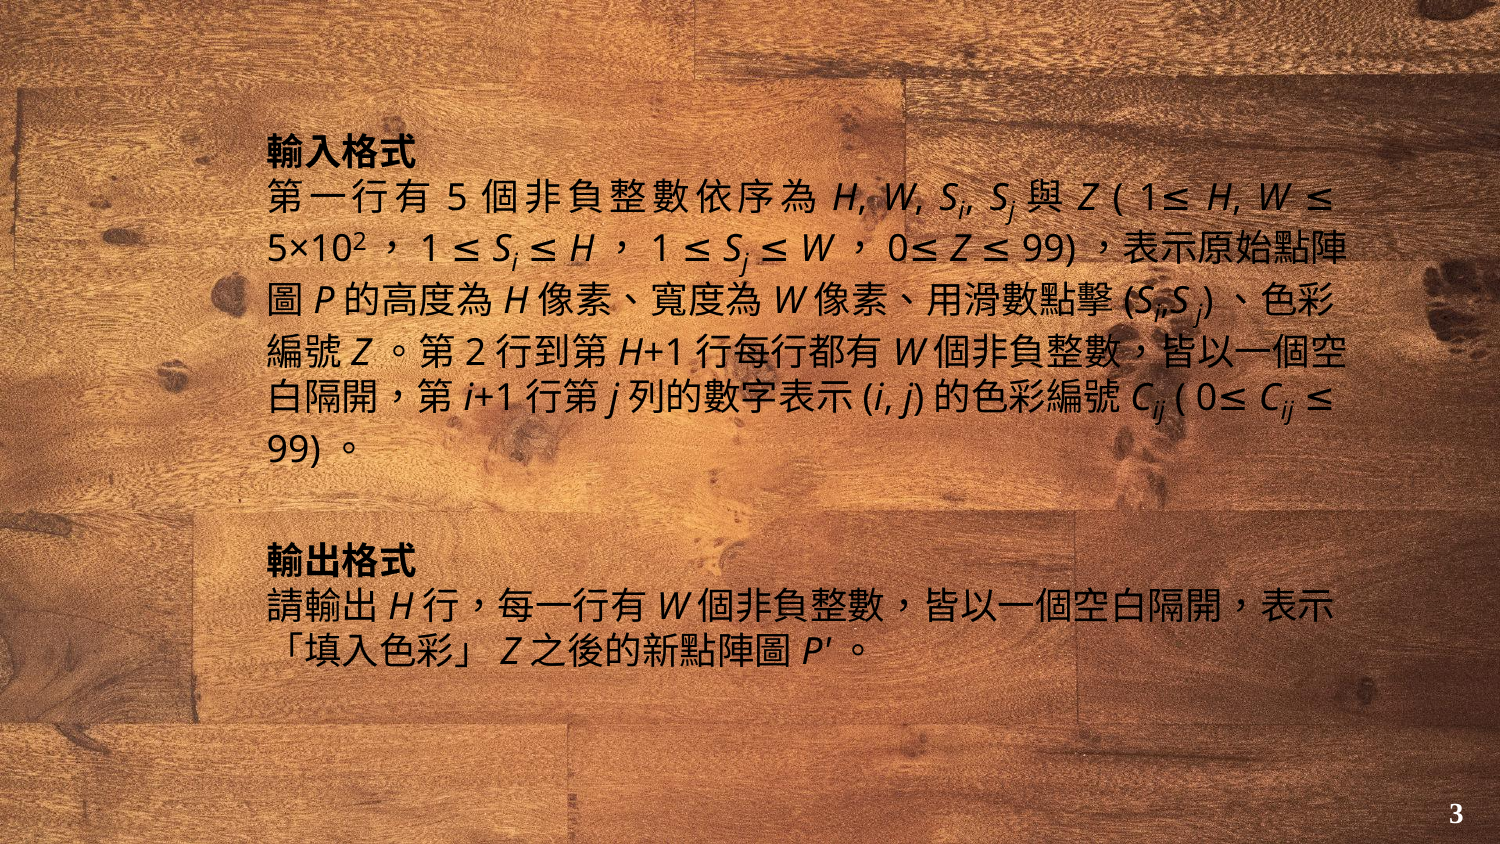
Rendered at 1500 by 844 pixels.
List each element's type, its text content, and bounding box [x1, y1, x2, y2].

list 輸入格式 第一行有5個非負整數依序為H, W, Si, Sj與Z ( 1≤ H, W ≤ 5×102，1 ≤ Si ≤ H，1 ≤ Sj ≤ W，0≤ Z ≤ 99)，表示原始點陣圖P的高度為H像素、寬度為W像素、用滑數點擊(Si,S j)、色彩編號Z。第2行到第H+1行每行都有W個非負整數，皆以一個空白隔開，第i+1行第j列的數字表示(i, j)的色彩編號Cij ( 0≤ Cij ≤ 99)。 輸出格式 請輸出H行，每一行有W個非負整數，皆以一個空白隔開，表示「填入色彩」Z之後的新點陣圖P'。 [251, 97, 1364, 723]
slide_number 3 [1434, 779, 1500, 844]
